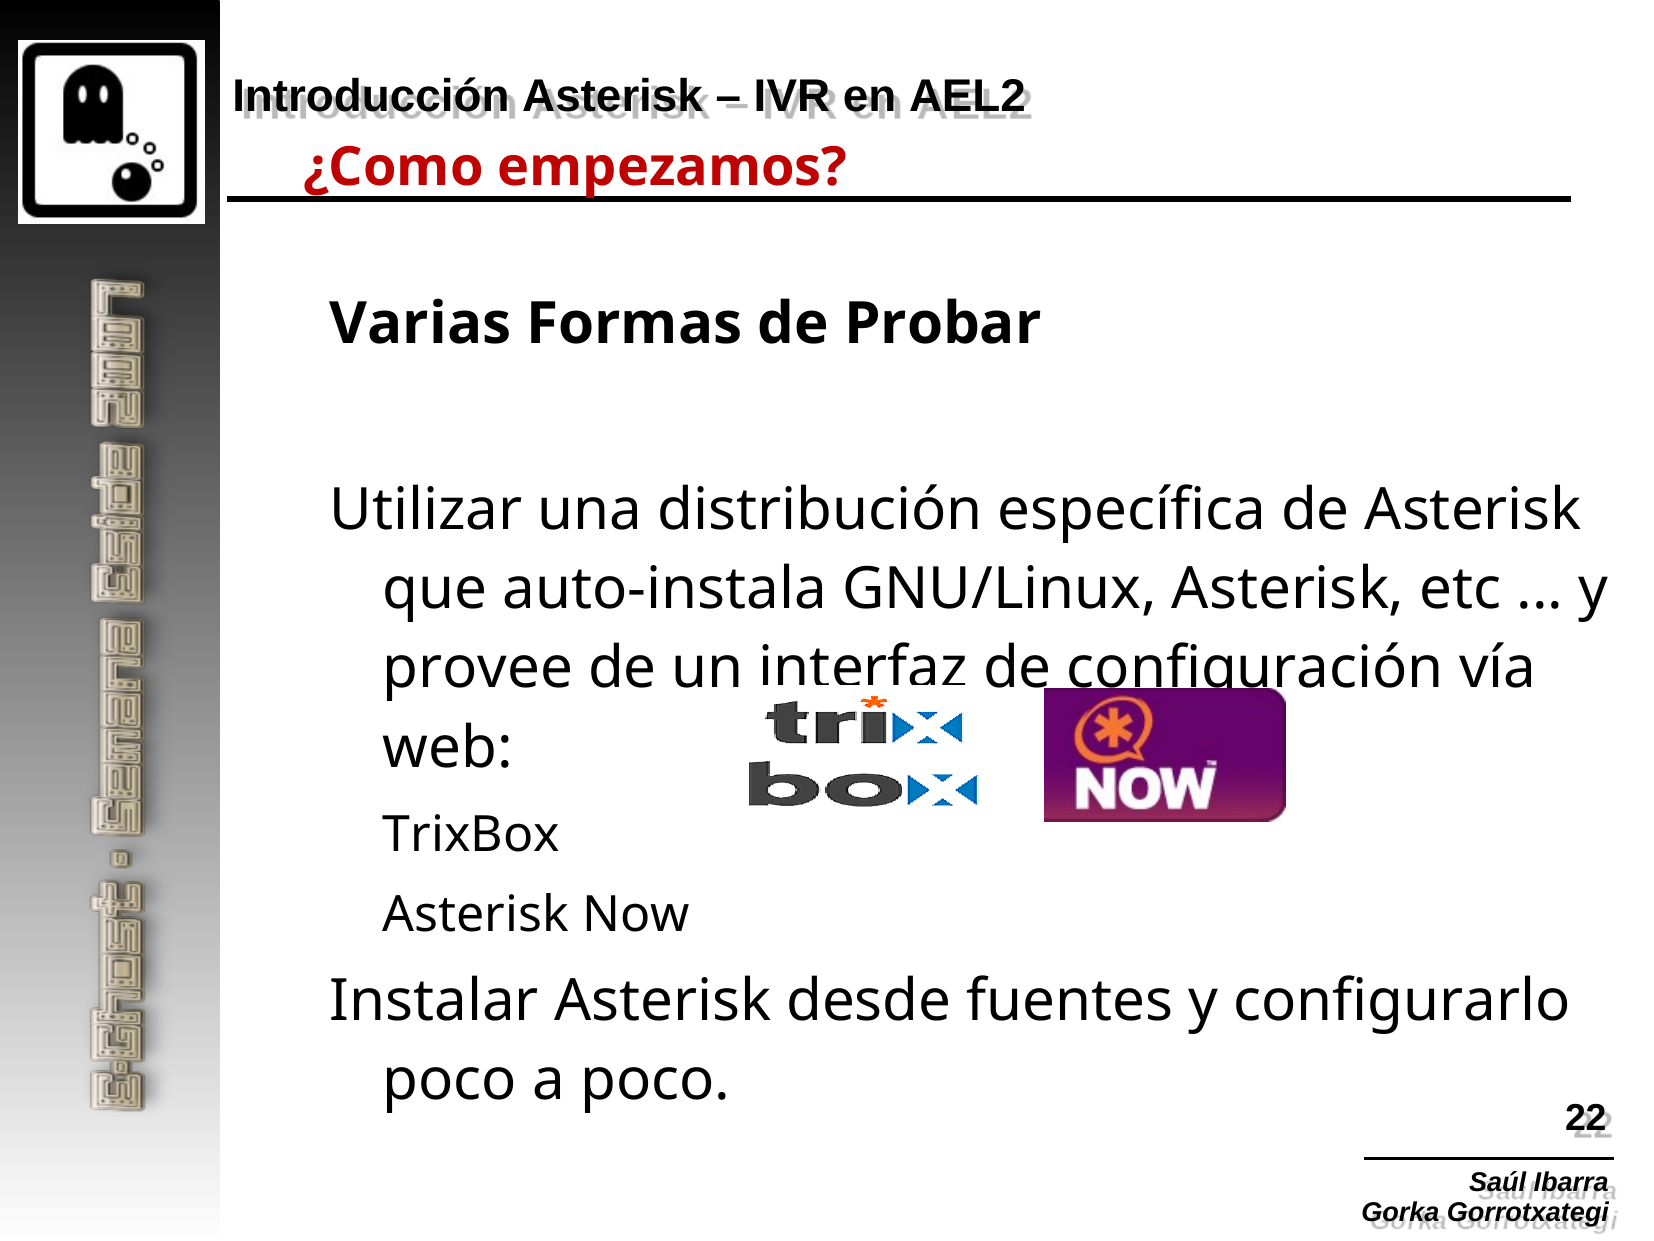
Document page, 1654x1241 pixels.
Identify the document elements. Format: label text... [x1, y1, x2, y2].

list Varias Formas de Probar Utilizar una distribución específica de Asterisk que auto-instala GNU/Linux, Asterisk, etc ... y provee de un interfaz de configuración vía web: TrixBox Asterisk Now Instalar Asterisk desde fuentes y configurarlo poco a poco. [312, 281, 1625, 1241]
picture [743, 685, 984, 819]
picture [18, 40, 205, 224]
picture [51, 250, 180, 1122]
title ¿Como empezamos? [303, 125, 1624, 204]
picture [1044, 688, 1286, 822]
